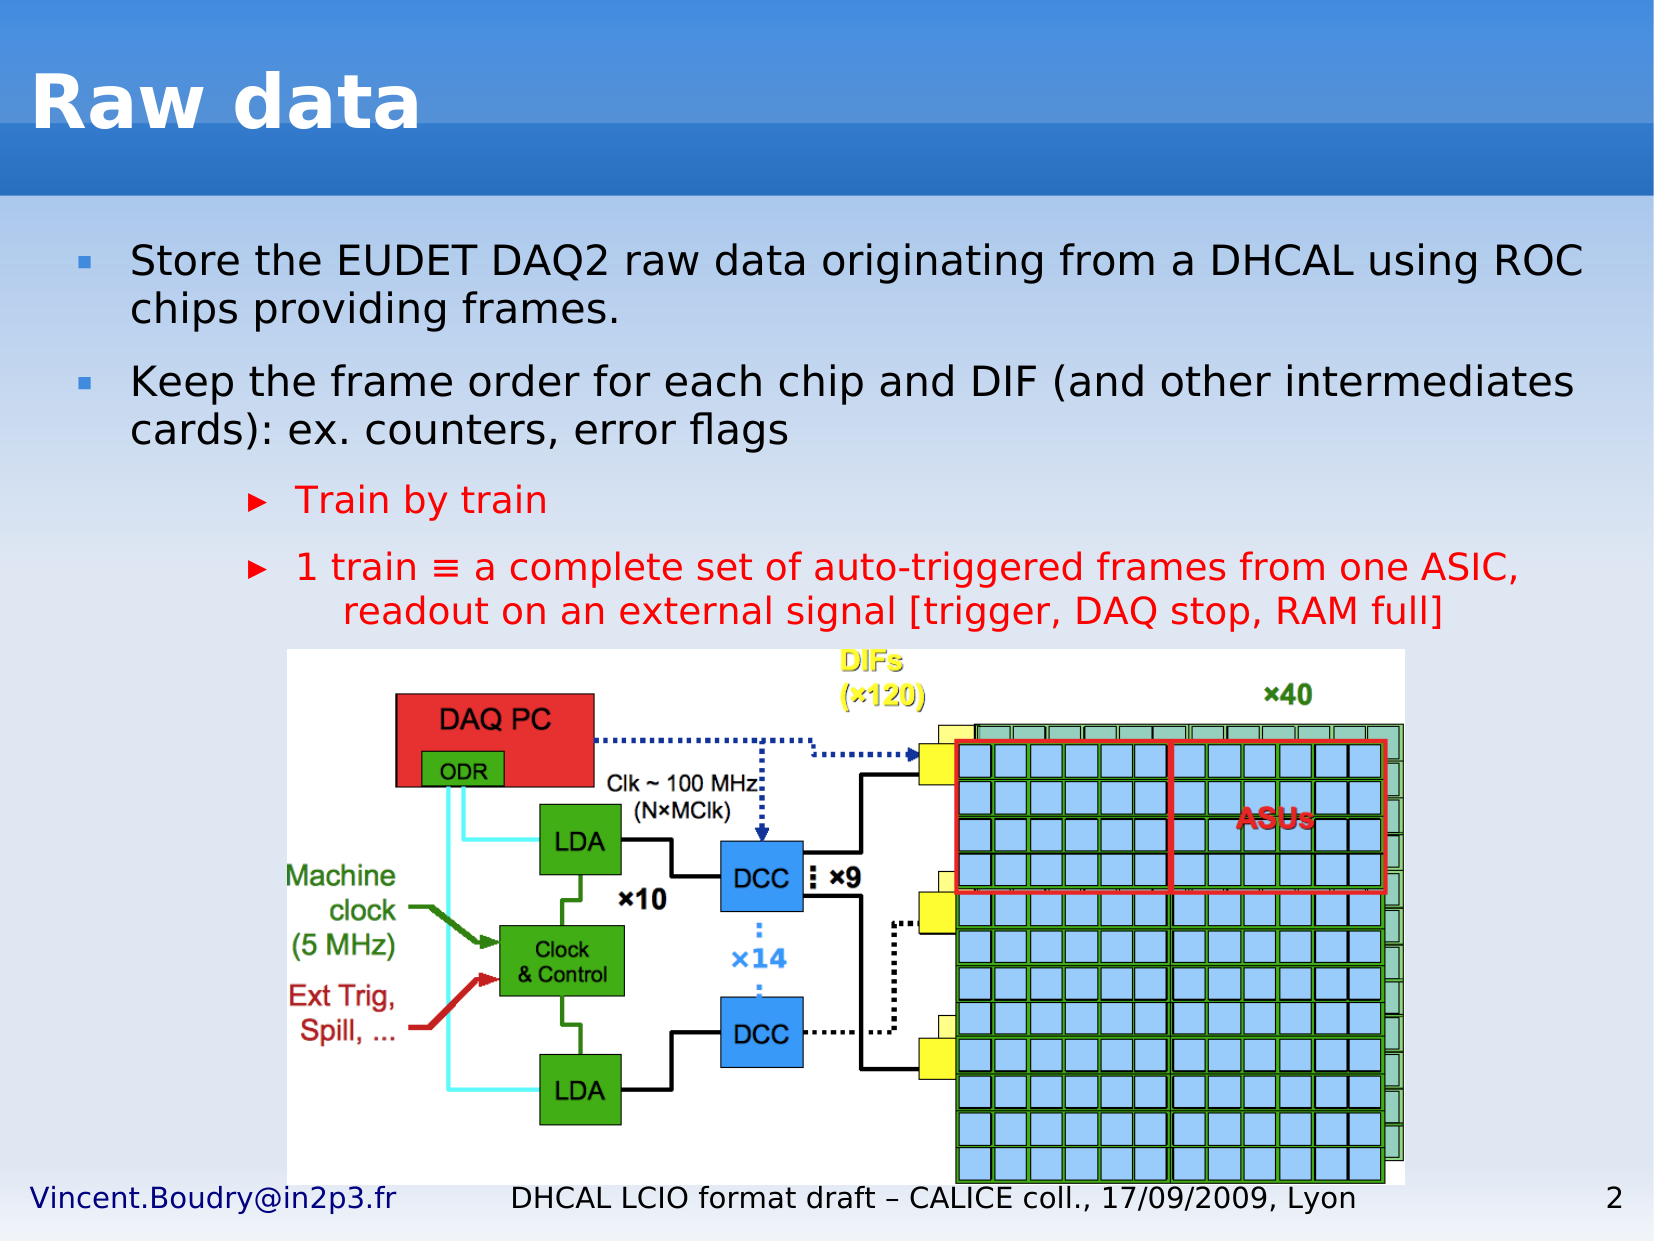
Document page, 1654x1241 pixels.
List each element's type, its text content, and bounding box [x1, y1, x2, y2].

picture [0, 0, 1654, 1241]
list Store the EUDET DAQ2 raw data originating from a DHCAL using ROC chips providing frames. Keep the frame order for each chip and DIF (and other intermediates cards): ex. counters, error flags Train by train 1 train ≡ a complete set of auto-triggered frames from one ASIC, readout on an external signal [trigger, DAQ stop, RAM full] [59, 236, 1595, 1137]
title Raw data [29, 0, 1654, 207]
